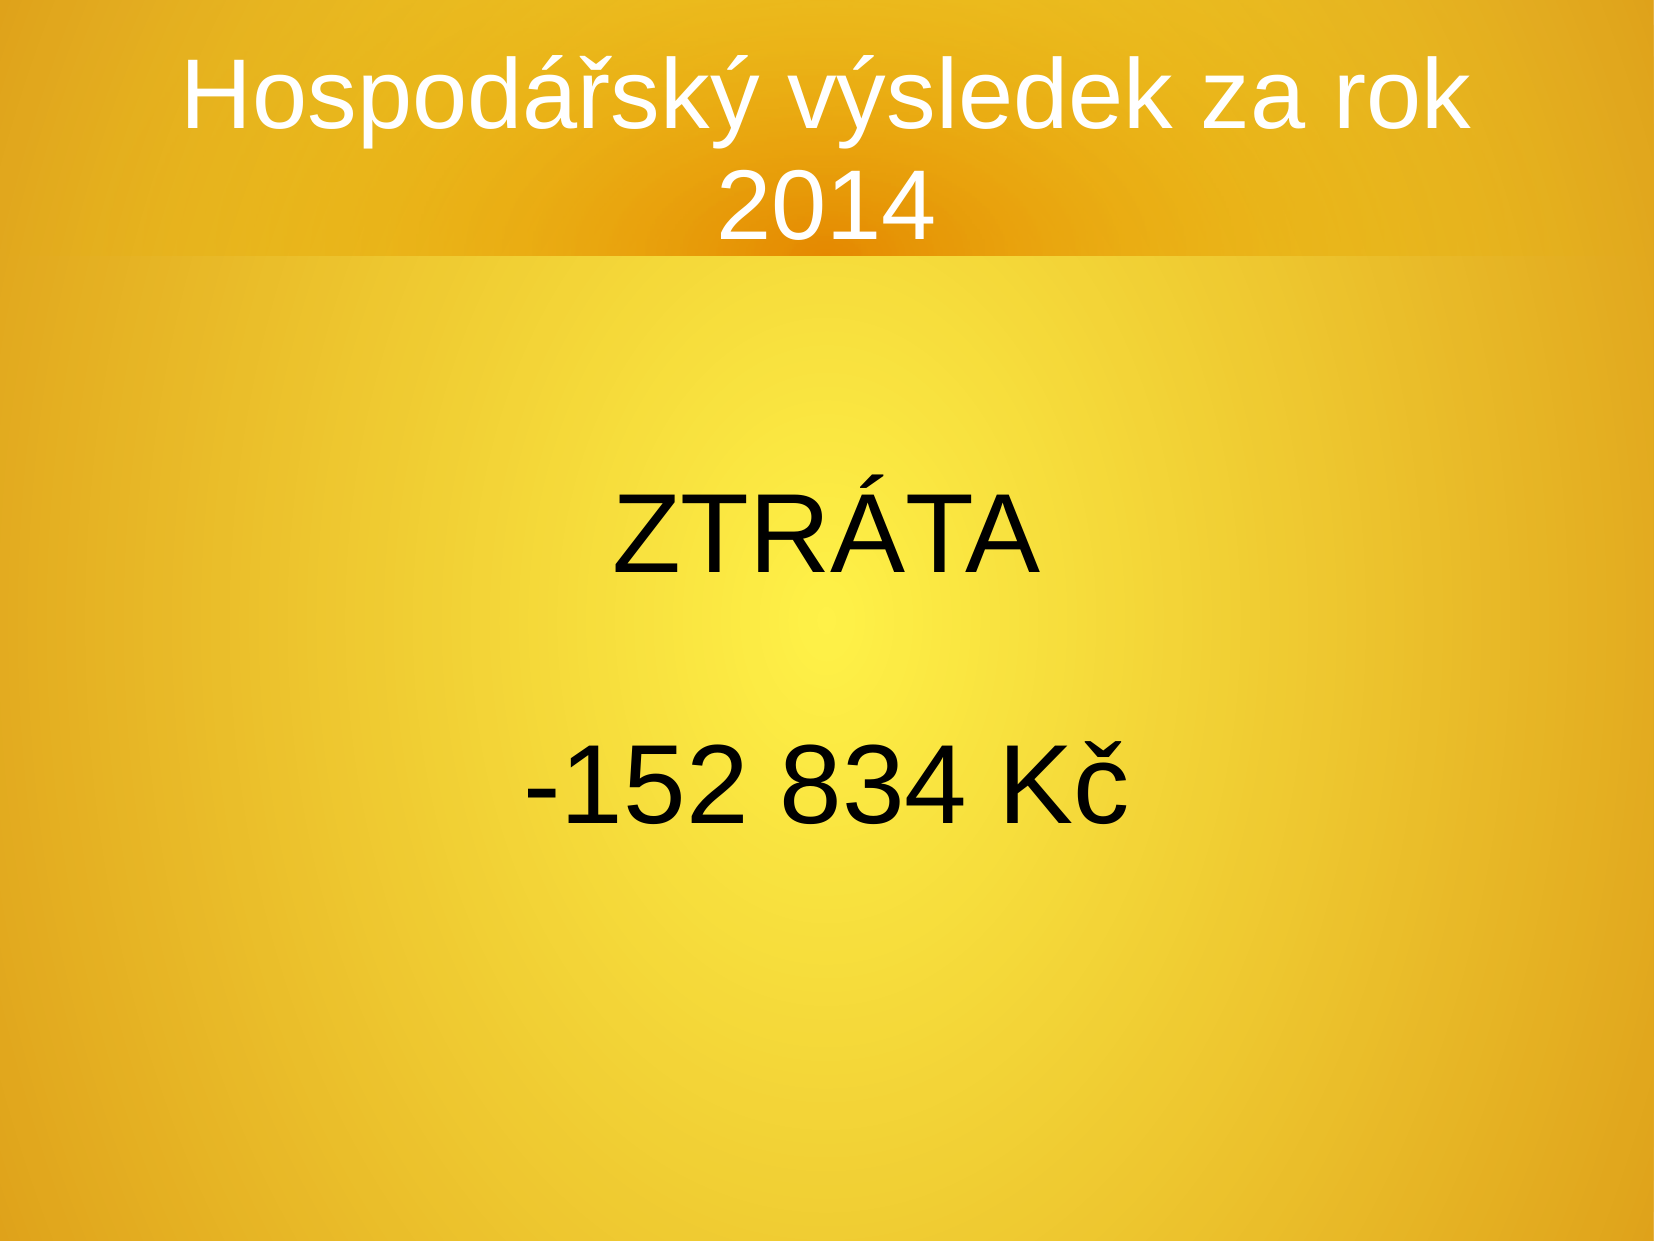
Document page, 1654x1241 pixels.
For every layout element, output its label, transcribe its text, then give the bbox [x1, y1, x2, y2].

title Hospodářský výsledek za rok 2014 [82, 38, 1571, 261]
subtitle ZTRÁTA -152 834 Kč [82, 299, 1571, 1019]
